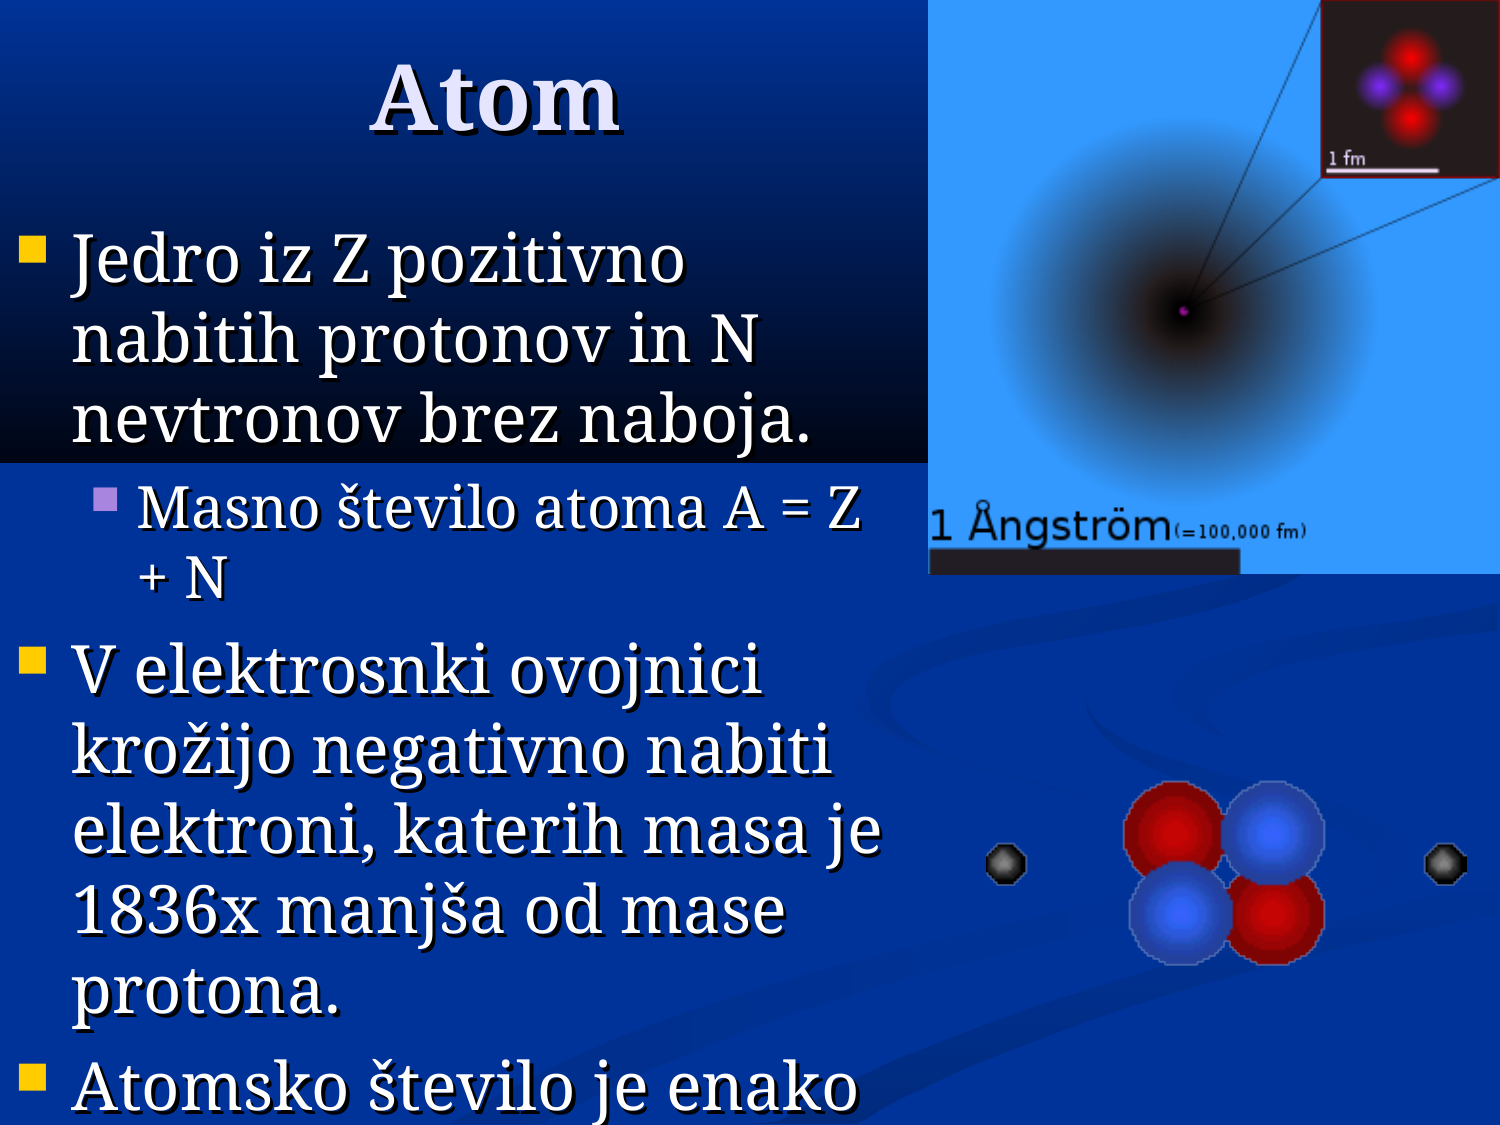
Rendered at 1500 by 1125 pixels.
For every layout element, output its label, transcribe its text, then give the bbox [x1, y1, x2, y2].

text_box [927, 0, 1500, 575]
list Jedro iz Z pozitivno nabitih protonov in N nevtronov brez naboja. Masno število atoma A = Z + N V elektrosnki ovojnici krožijo negativno nabiti elektroni, katerih masa je 1836x manjša od mase protona. Atomsko število je enako številu protonov v jedru. [0, 207, 904, 1125]
title Atom [76, 0, 916, 188]
text_box [986, 623, 1467, 1084]
